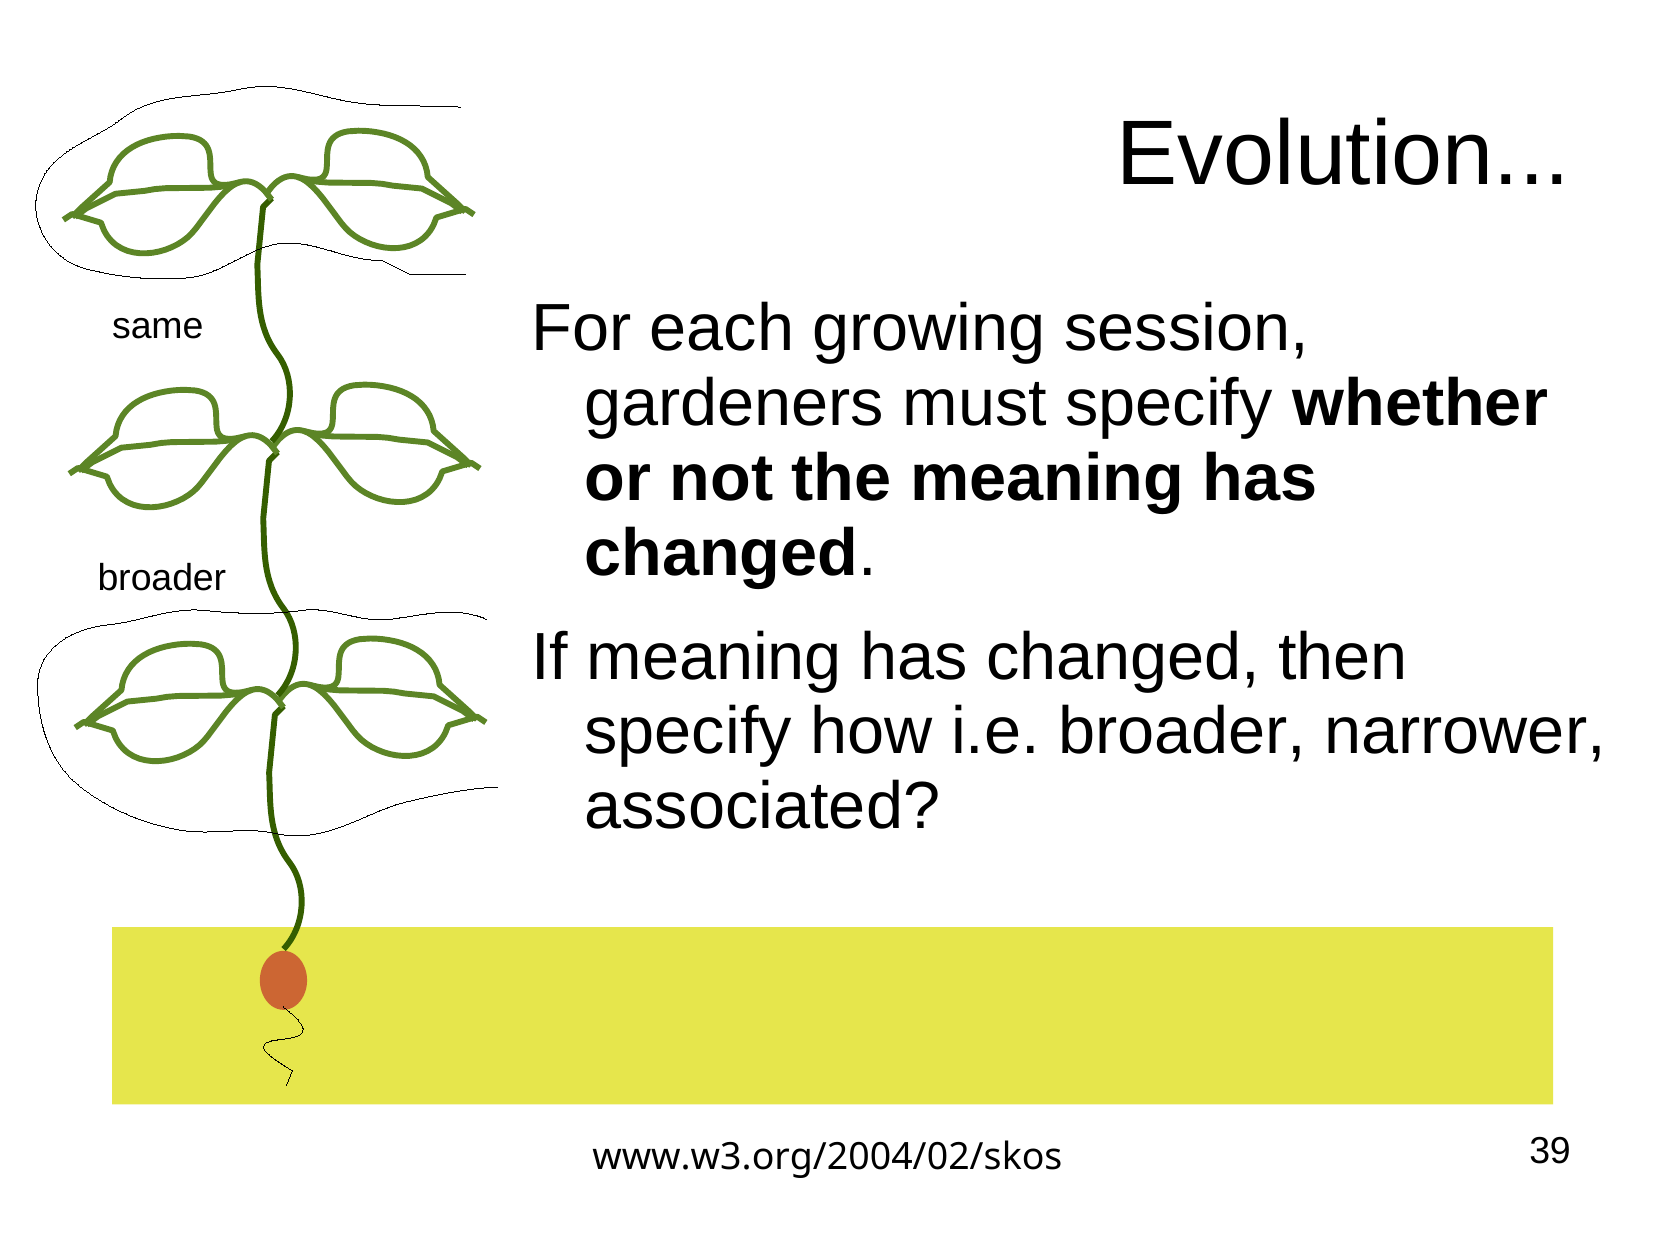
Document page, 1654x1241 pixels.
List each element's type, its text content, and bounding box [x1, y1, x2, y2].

text_box broader [82, 549, 242, 607]
text_box same [97, 297, 219, 355]
text_box [112, 927, 1554, 1105]
list For each growing session, gardeners must specify whether or not the meaning has changed. If meaning has changed, then specify how i.e. broader, narrower, associated? [513, 290, 1613, 1094]
title Evolution... [82, 49, 1571, 257]
